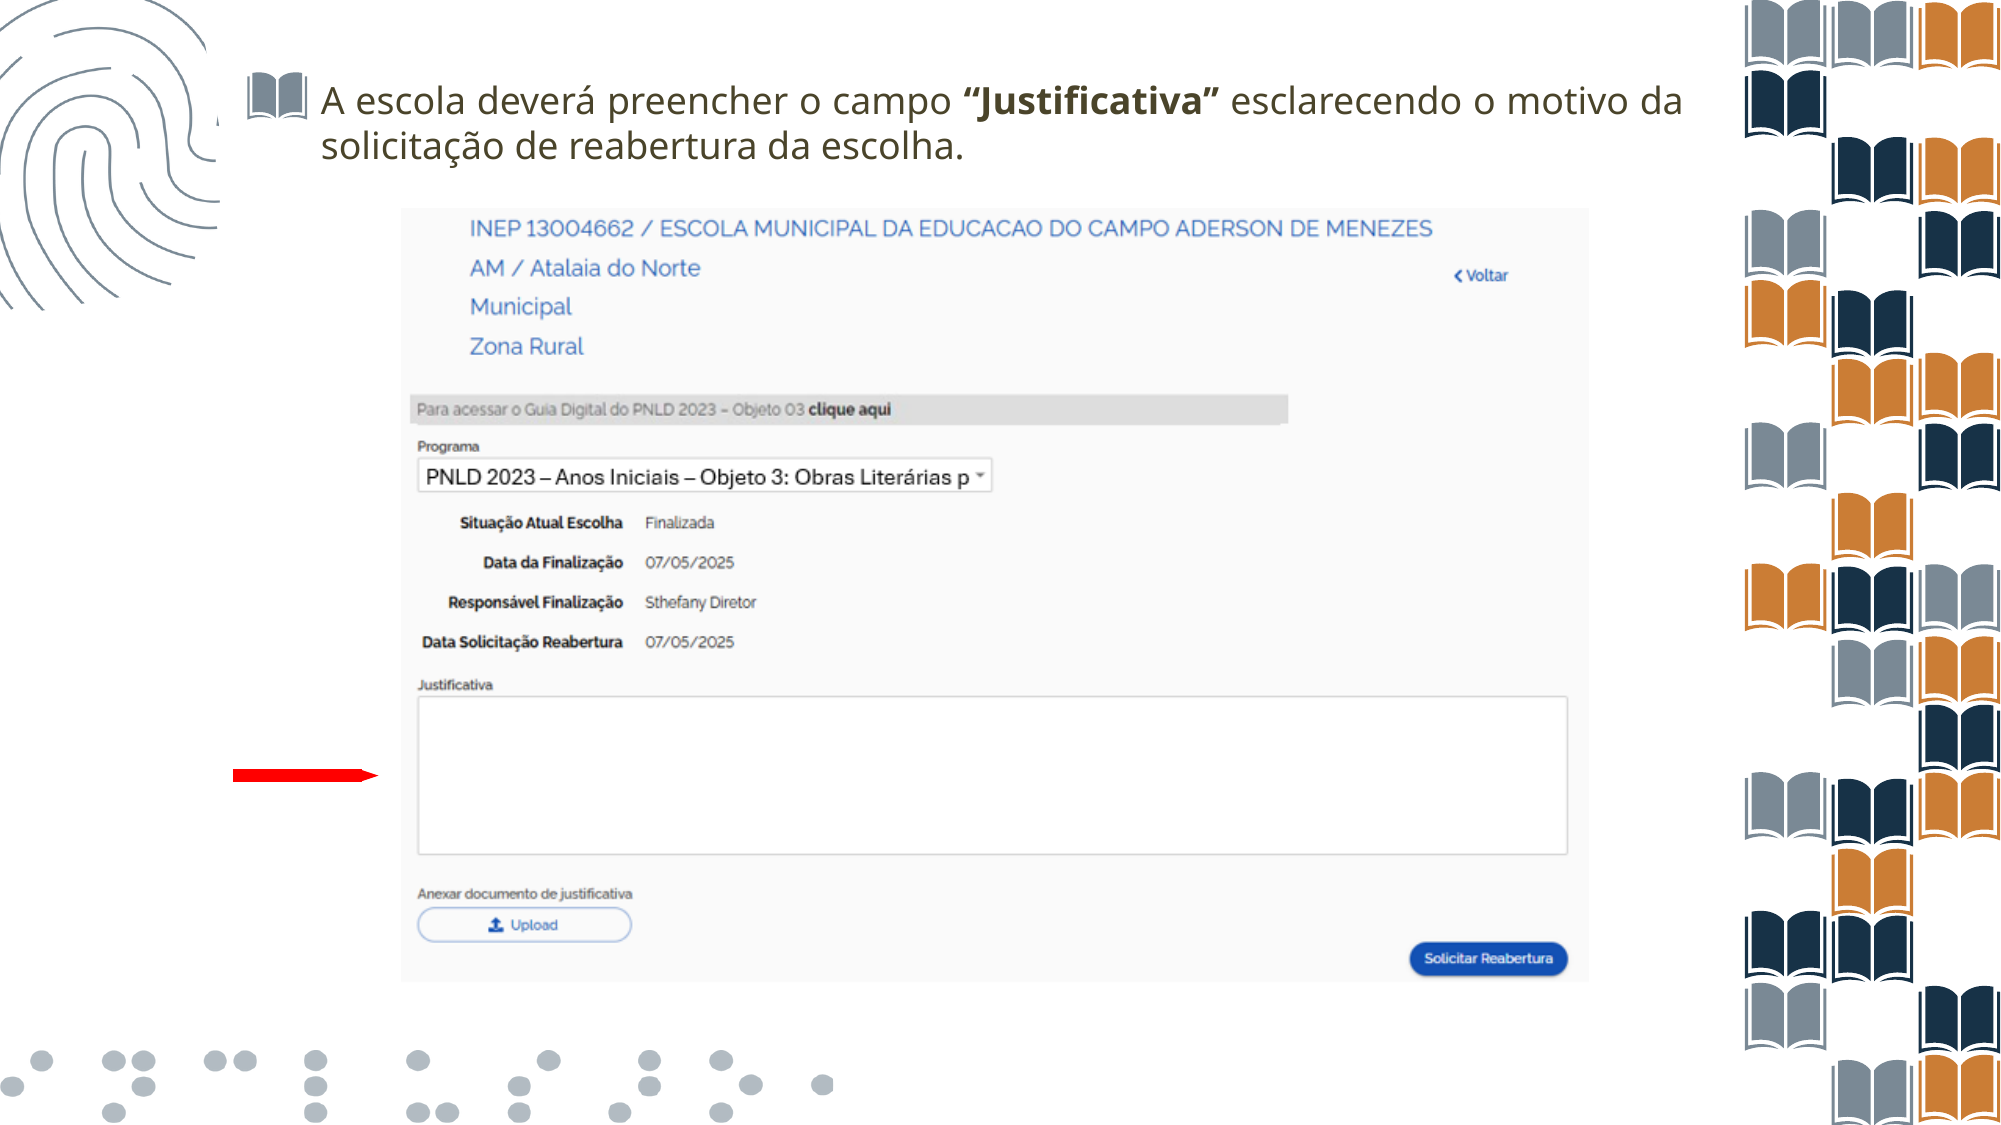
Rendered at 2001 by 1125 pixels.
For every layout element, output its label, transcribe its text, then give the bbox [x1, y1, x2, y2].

text_box [1918, 0, 2000, 71]
text_box [0, 0, 246, 318]
text_box [1918, 134, 2000, 206]
text_box [1918, 982, 2000, 1123]
text_box [1831, 636, 1914, 708]
text_box [1831, 0, 1914, 69]
text_box [1744, 0, 1827, 139]
text_box [1918, 349, 2000, 492]
text_box [1831, 563, 1914, 635]
text_box [1918, 207, 2000, 279]
text_box [1831, 133, 1914, 205]
text_box [1831, 287, 1914, 427]
text_box [1744, 560, 1827, 632]
text_box [1744, 769, 1827, 840]
text_box A escola deverá preencher o campo “Justificativa’’ esclarecendo o motivo da solicitação de reabertura da escolha. [305, 70, 1723, 177]
text_box [1744, 206, 1827, 348]
text_box [247, 70, 305, 120]
text_box [1831, 489, 1914, 561]
picture [401, 208, 1589, 990]
text_box [1744, 419, 1827, 491]
text_box [1831, 775, 1914, 984]
text_box [1918, 561, 2000, 841]
text_box [1744, 907, 1827, 1051]
text_box [0, 1050, 834, 1123]
text_box [1831, 1056, 1914, 1125]
